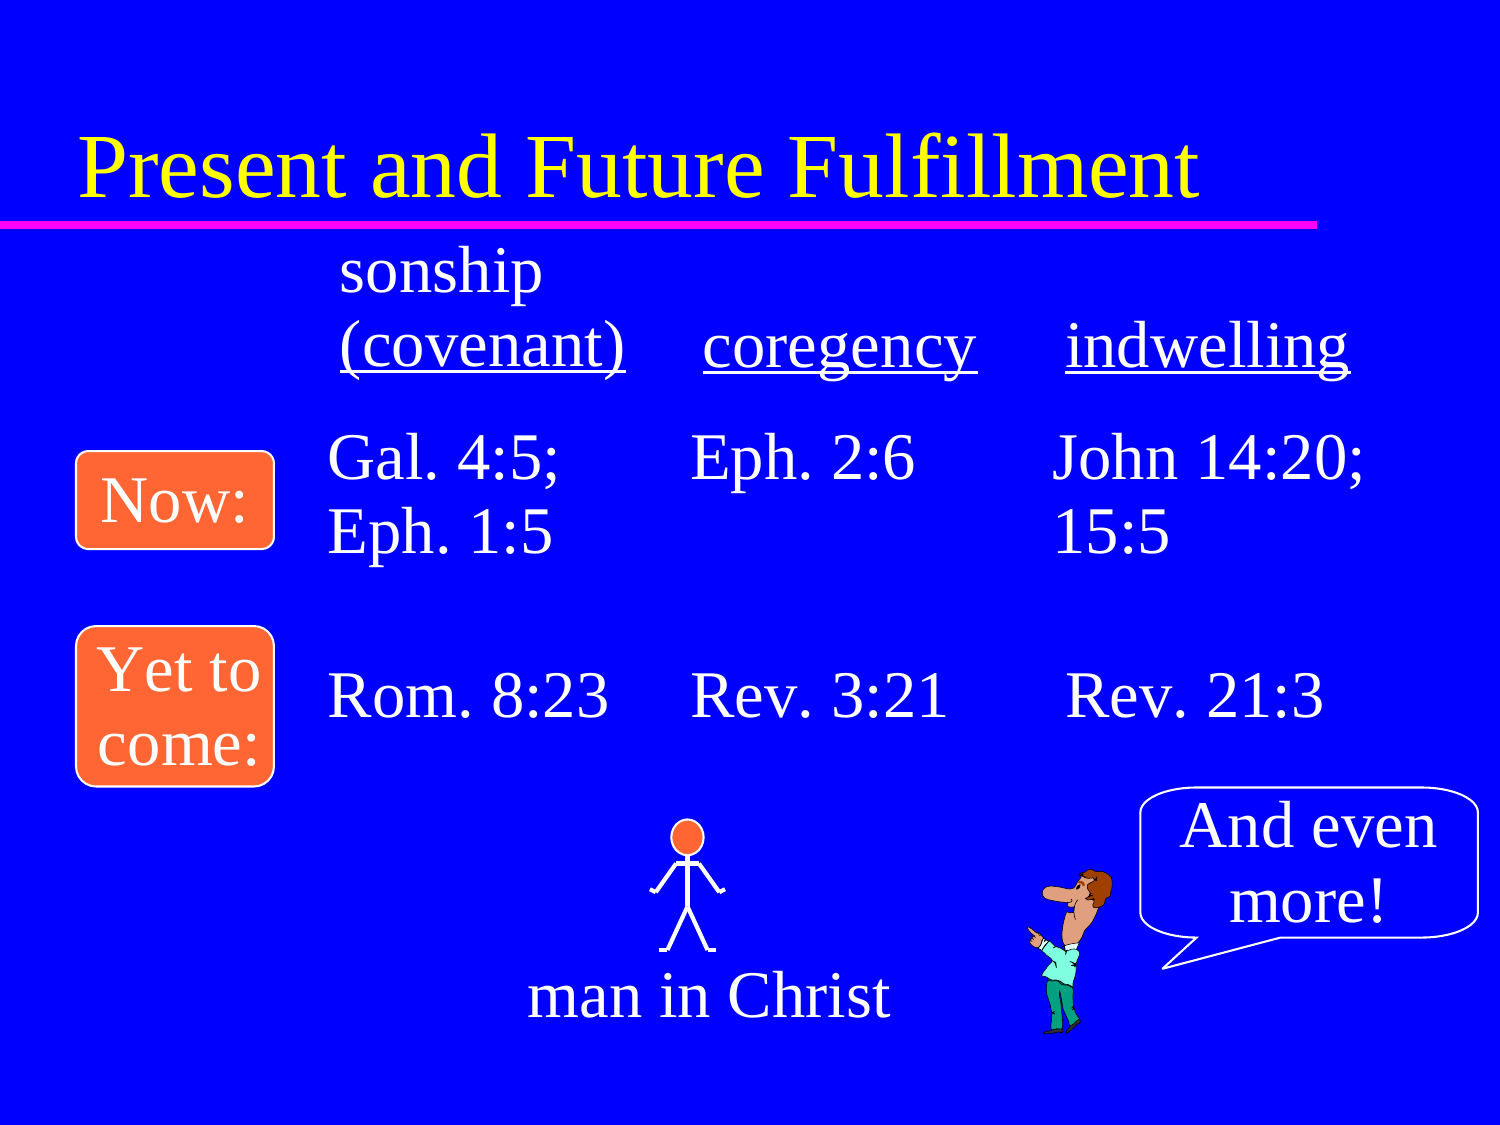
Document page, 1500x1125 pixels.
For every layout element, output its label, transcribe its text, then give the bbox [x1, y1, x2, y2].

text_box [671, 819, 704, 855]
text_box Rev. 21:3 [1049, 649, 1375, 740]
text_box Eph. 2:6 [674, 412, 1025, 502]
text_box John 14:20; 15:5 [1037, 412, 1413, 576]
text_box sonship (covenant) [324, 224, 651, 389]
text_box Now: [76, 451, 274, 550]
text_box And even more! [1140, 787, 1478, 969]
text_box Gal. 4:5; Eph. 1:5 [312, 412, 638, 576]
text_box man in Christ [512, 949, 913, 1040]
chart [1026, 868, 1114, 1035]
text_box indwelling [1049, 299, 1388, 390]
text_box Yet to come: [76, 626, 274, 787]
title Present and Future Fulfillment [62, 43, 1338, 225]
text_box coregency [687, 299, 1025, 390]
text_box Rev. 3:21 [675, 649, 988, 740]
text_box Rom. 8:23 [312, 649, 663, 740]
